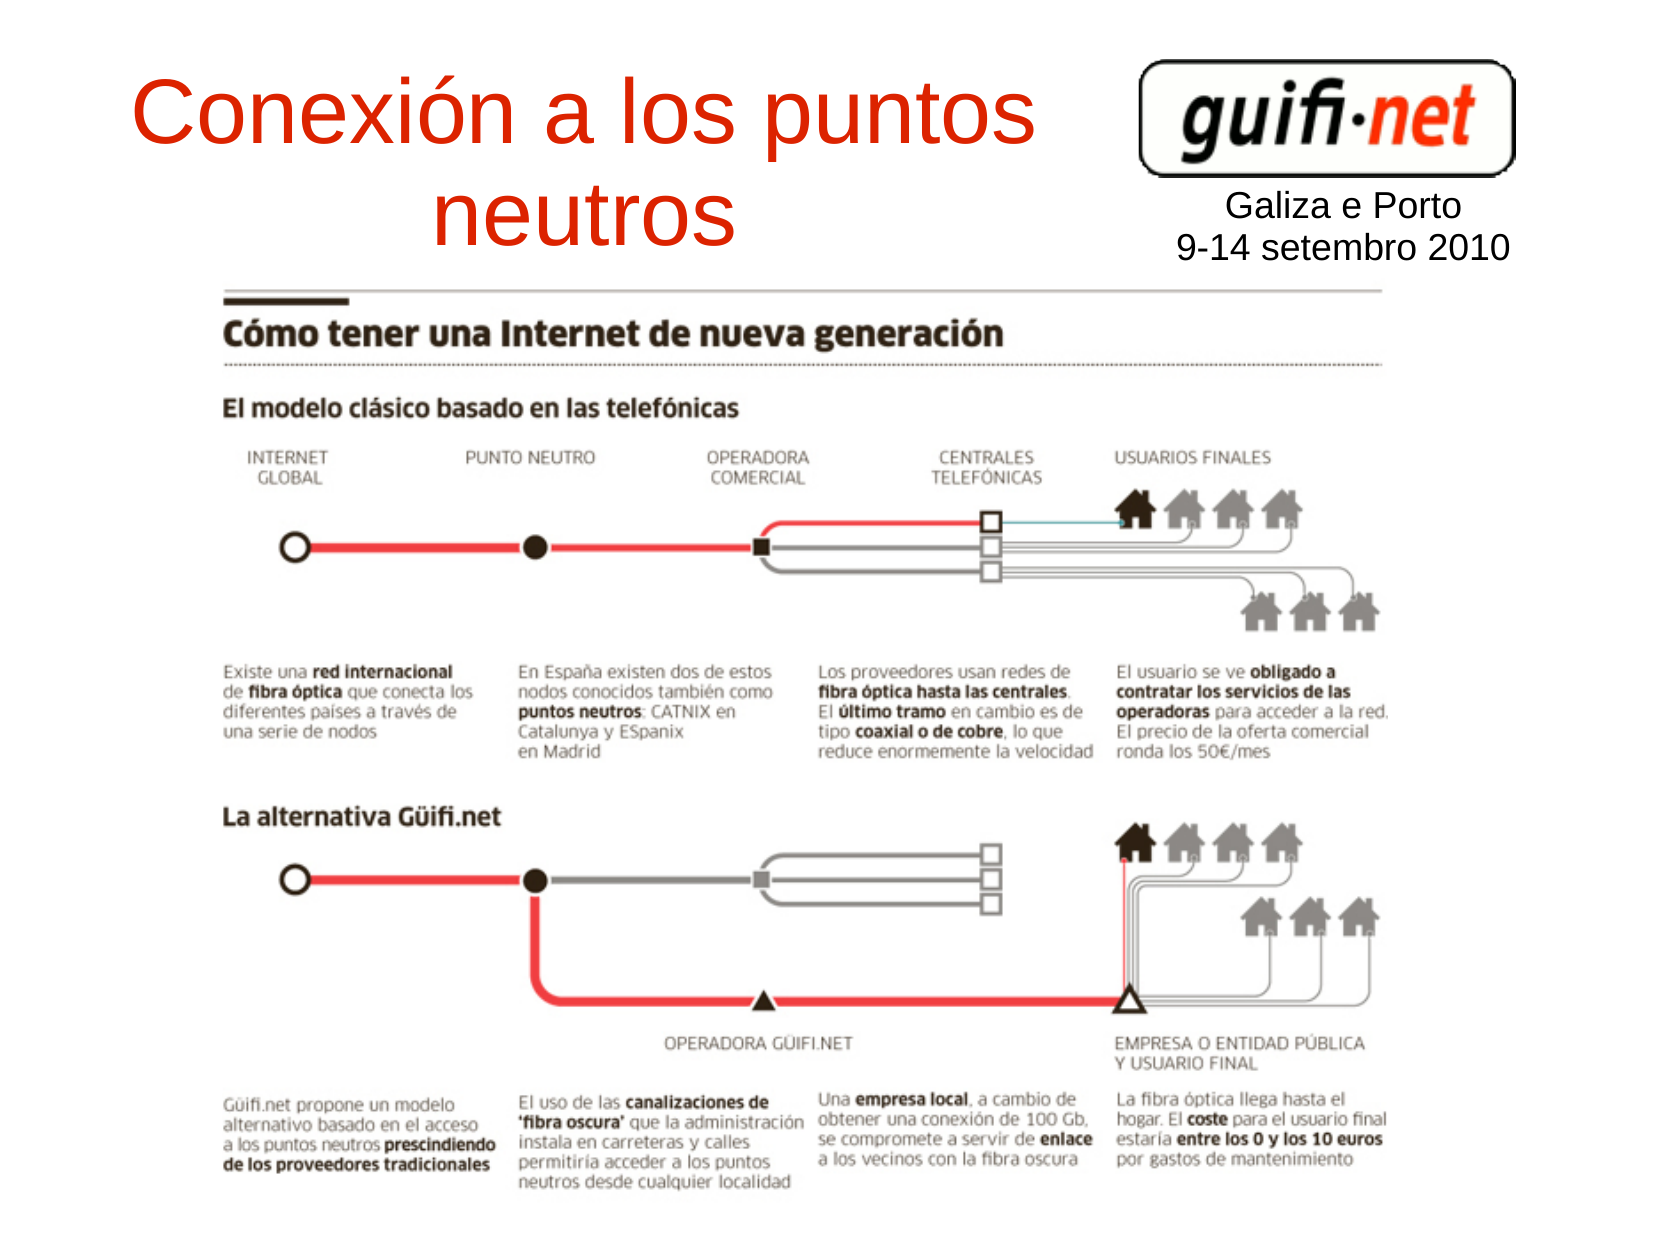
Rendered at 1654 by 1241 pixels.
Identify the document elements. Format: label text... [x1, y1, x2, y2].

title Conexión a los puntos neutros [76, 60, 1093, 266]
picture [222, 265, 1388, 1241]
text_box Galiza e Porto 9-14 setembro 2010 [1033, 177, 1654, 277]
picture [1137, 59, 1516, 177]
